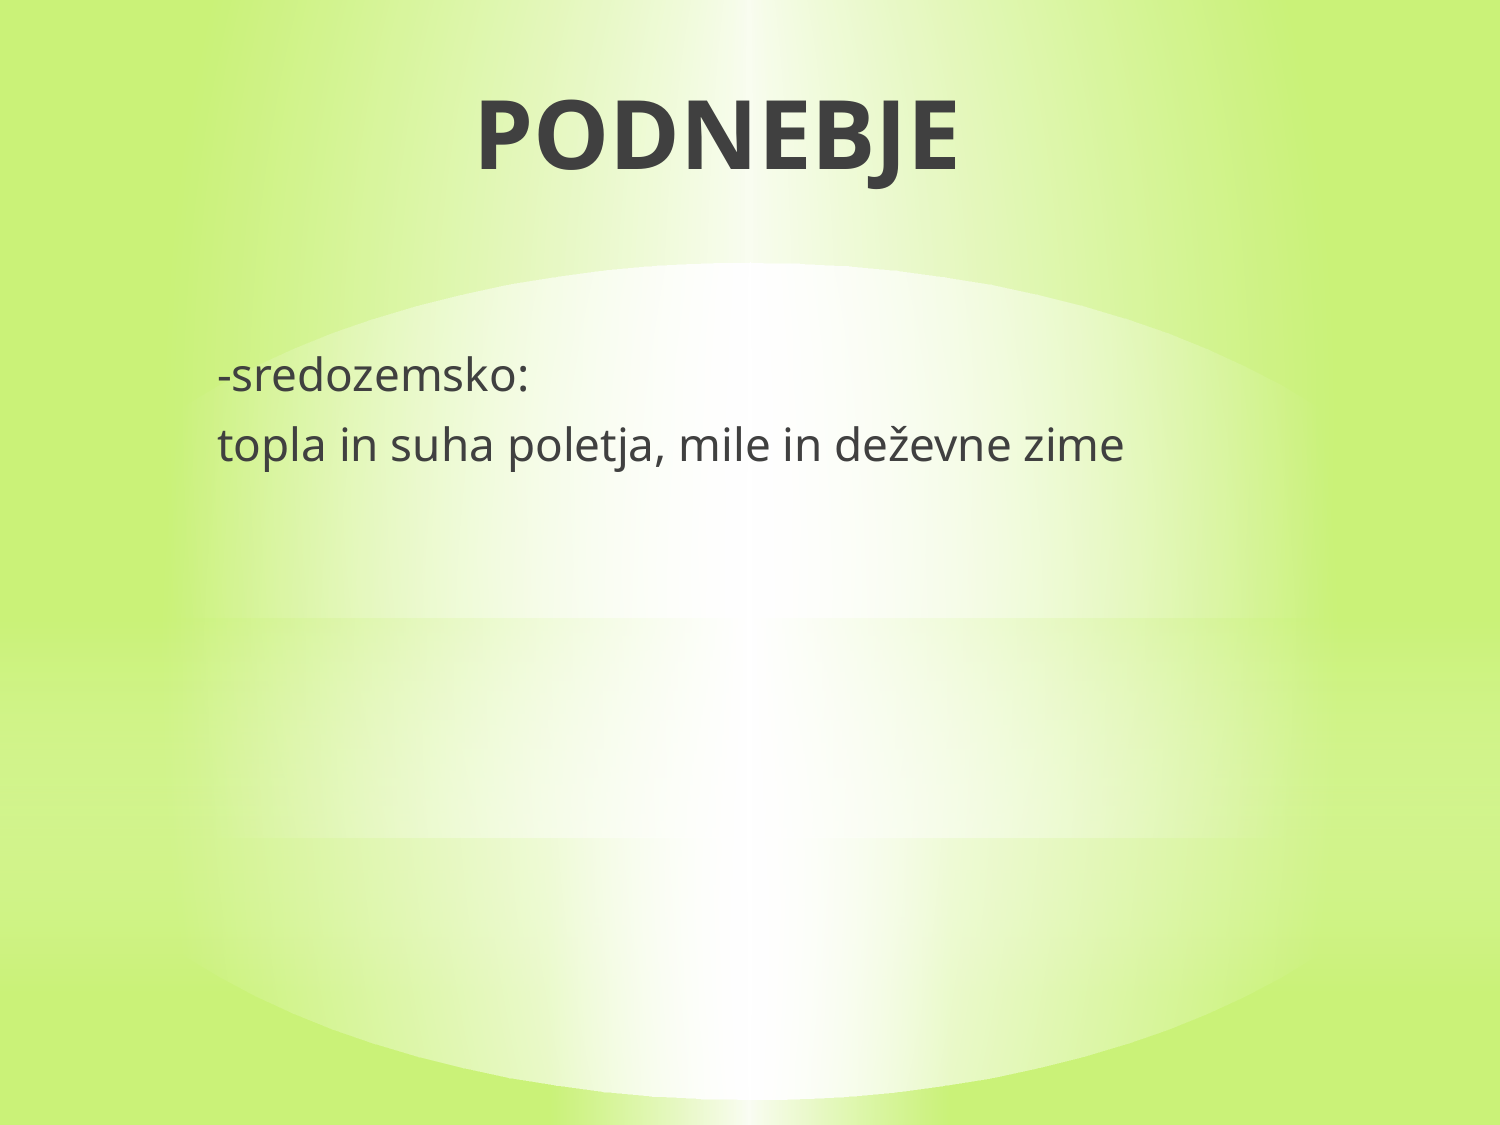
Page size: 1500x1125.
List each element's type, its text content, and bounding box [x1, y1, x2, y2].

title PODNEBJE [183, 66, 1252, 254]
list -sredozemsko: topla in suha poletja, mile in deževne zime [194, 338, 1245, 909]
